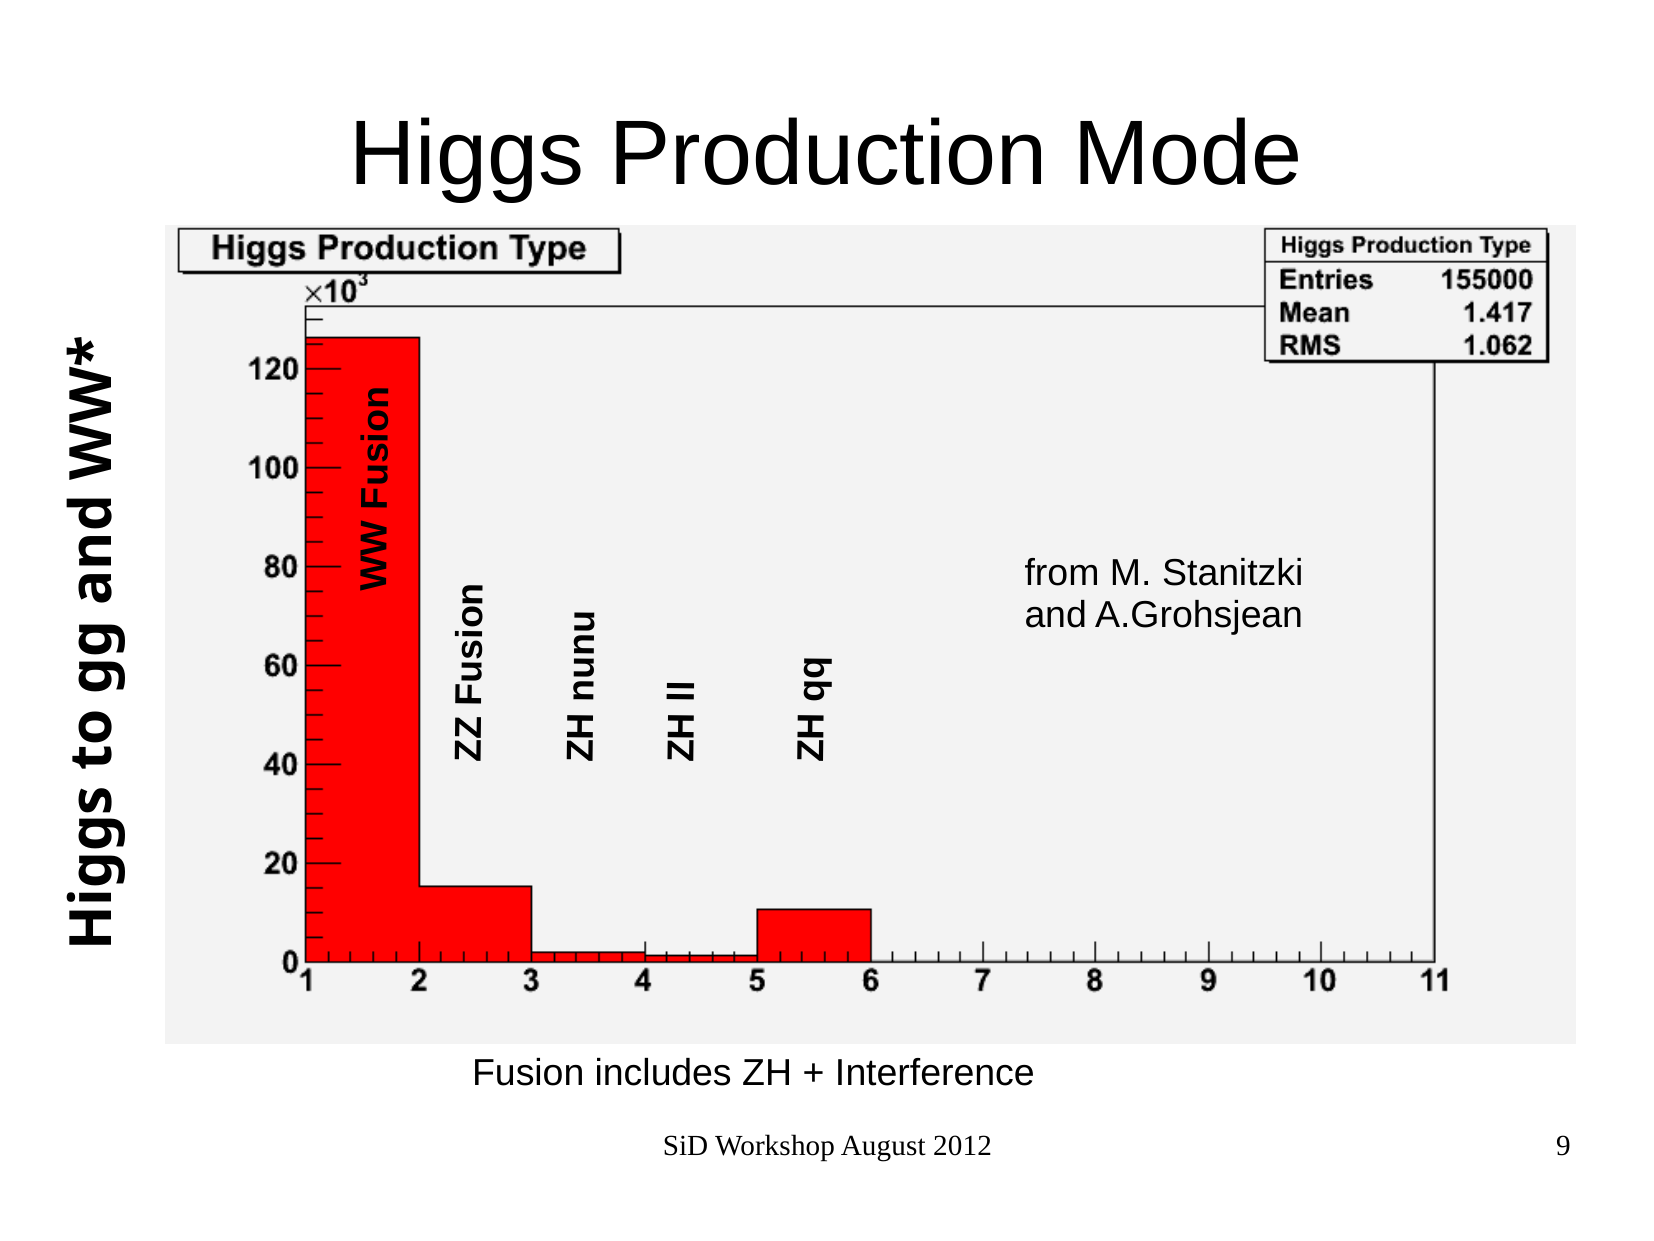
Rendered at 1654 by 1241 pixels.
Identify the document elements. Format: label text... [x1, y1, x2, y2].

text_box ZH ll [651, 665, 710, 778]
text_box ZH qq [781, 640, 841, 778]
title Higgs Production Mode [82, 49, 1571, 257]
text_box Higgs to gg and WW* [41, 140, 154, 1146]
text_box ZH nunu [551, 594, 611, 778]
text_box from M. Stanitzki and A.Grohsjean [1009, 543, 1329, 643]
text_box Fusion includes ZH + Interference [457, 1043, 1051, 1101]
text_box WW Fusion [344, 371, 404, 607]
picture [165, 225, 1576, 1044]
text_box ZZ Fusion [438, 567, 499, 778]
